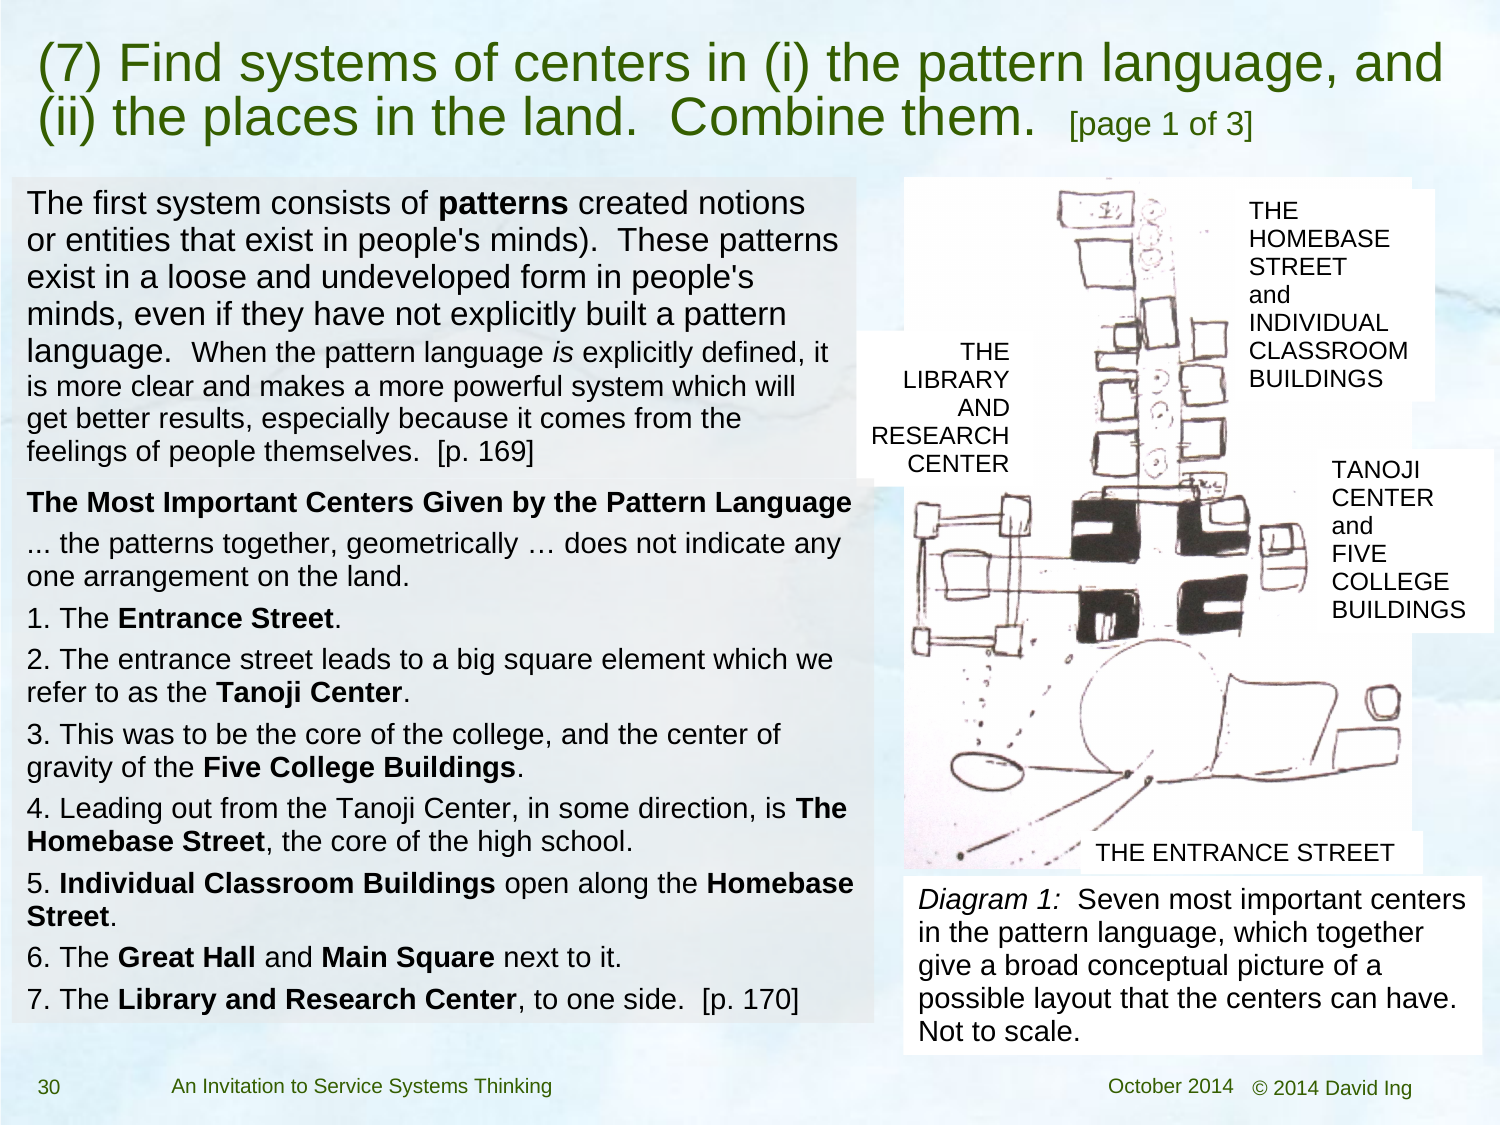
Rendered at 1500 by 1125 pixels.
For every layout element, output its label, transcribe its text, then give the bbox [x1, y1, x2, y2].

text_box The first system consists of patterns created notions or entities that exist in people's minds). These patterns exist in a loose and undeveloped form in people's minds, even if they have not explicitly built a pattern language. When the pattern language is explicitly defined, it is more clear and makes a more powerful system which will get better results, especially because it comes from the feelings of people themselves. [p. 169] [11, 177, 857, 478]
text_box The Most Important Centers Given by the Pattern Language ... the patterns together, geometrically … does not indicate any one arrangement on the land. 1. The Entrance Street. 2. The entrance street leads to a big square element which we refer to as the Tanoji Center. 3. This was to be the core of the college, and the center of gravity of the Five College Buildings. 4. Leading out from the Tanoji Center, in some direction, is The Homebase Street, the core of the high school. 5. Individual Classroom Buildings open along the Homebase Street. 6. The Great Hall and Main Square next to it. 7. The Library and Research Center, to one side. [p. 170] [11, 478, 875, 1023]
text_box TANOJI CENTER and FIVE COLLEGE BUILDINGS [1316, 448, 1495, 634]
title (7) Find systems of centers in (i) the pattern language, and (ii) the places in the land. Combine them. [page 1 of 3] [37, 37, 1463, 236]
text_box THE HOMEBASE STREET and INDIVIDUAL CLASSROOM BUILDINGS [1234, 189, 1436, 402]
text_box THE LIBRARY AND RESEARCH CENTER [857, 330, 1034, 487]
text_box Diagram 1: Seven most important centers in the pattern language, which together give a broad conceptual picture of a possible layout that the centers can have. Not to scale. [903, 876, 1483, 1055]
text_box THE ENTRANCE STREET [1080, 830, 1424, 875]
picture [0, 0, 1500, 1125]
